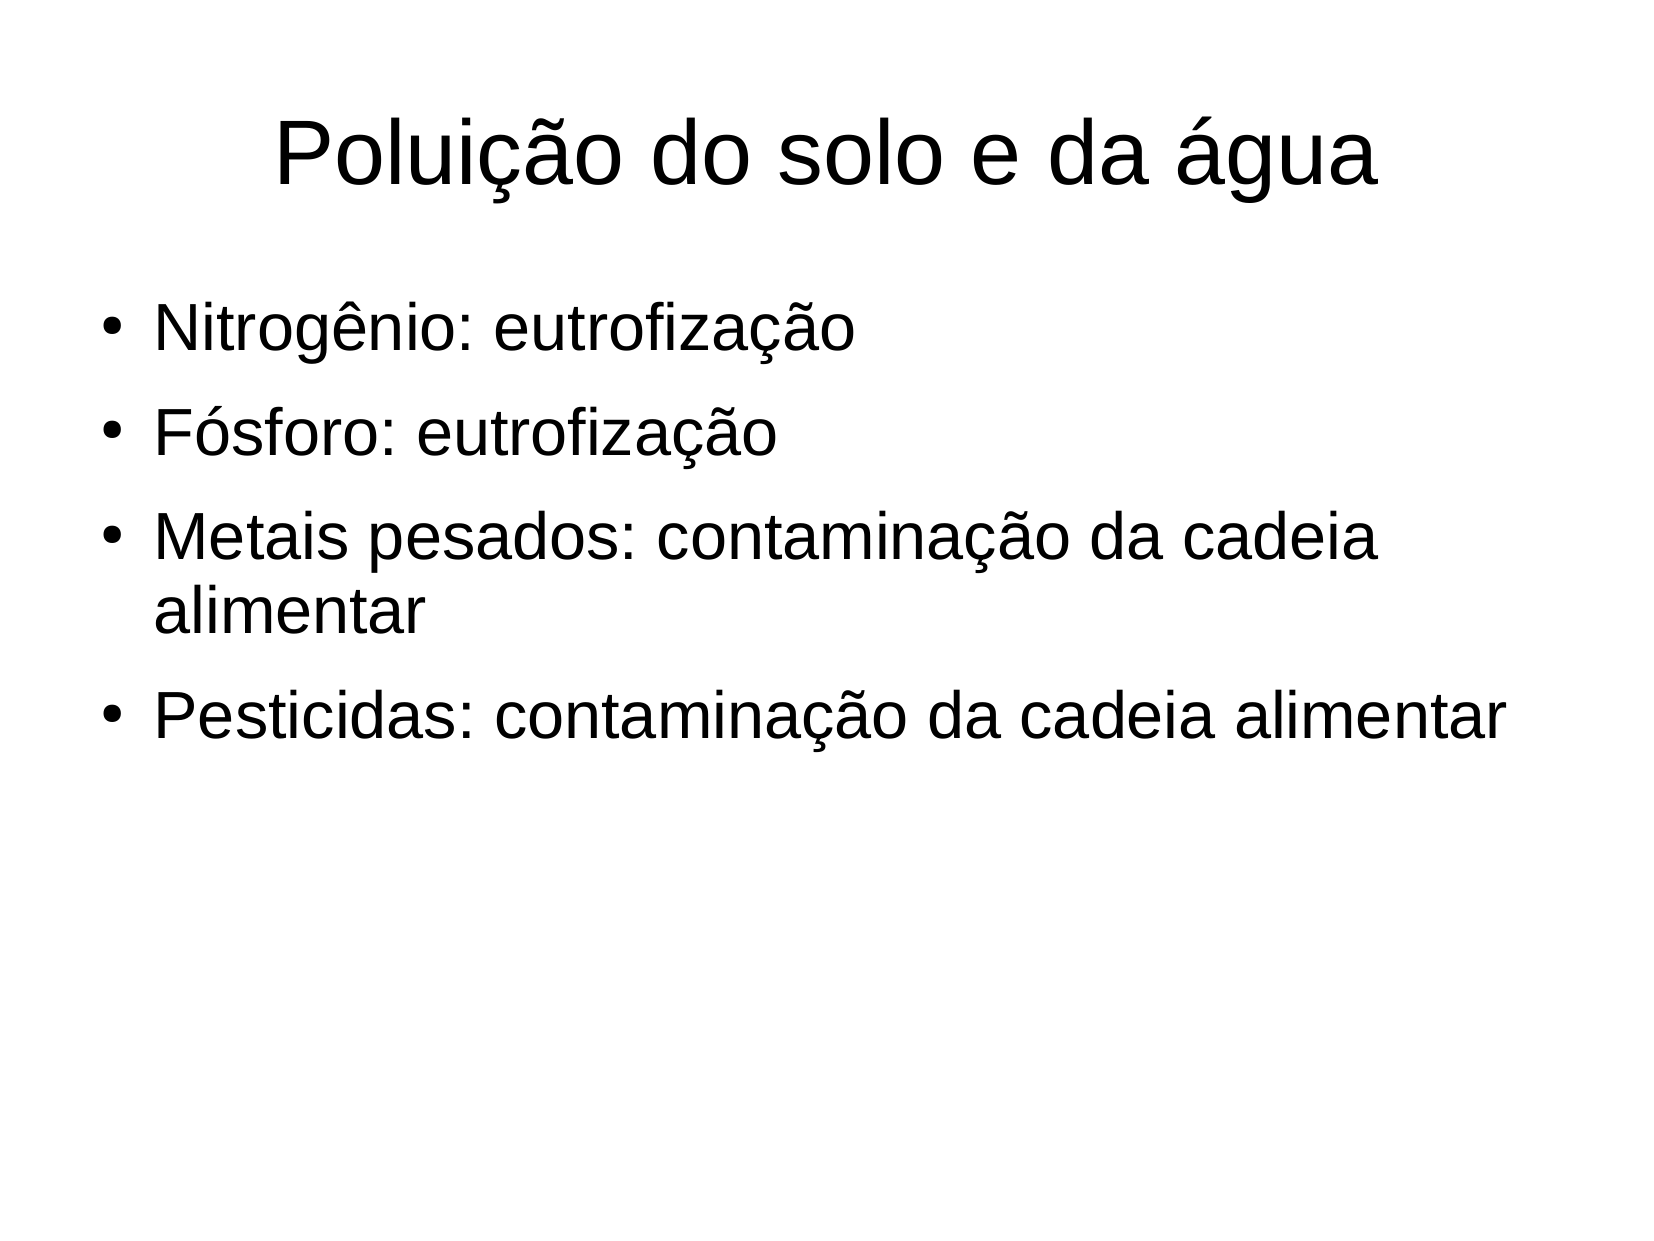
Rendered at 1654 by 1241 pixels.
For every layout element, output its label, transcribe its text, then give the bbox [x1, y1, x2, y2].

title Poluição do solo e da água [82, 49, 1571, 257]
list Nitrogênio: eutrofização Fósforo: eutrofização Metais pesados: contaminação da cadeia alimentar Pesticidas: contaminação da cadeia alimentar [82, 290, 1571, 1010]
